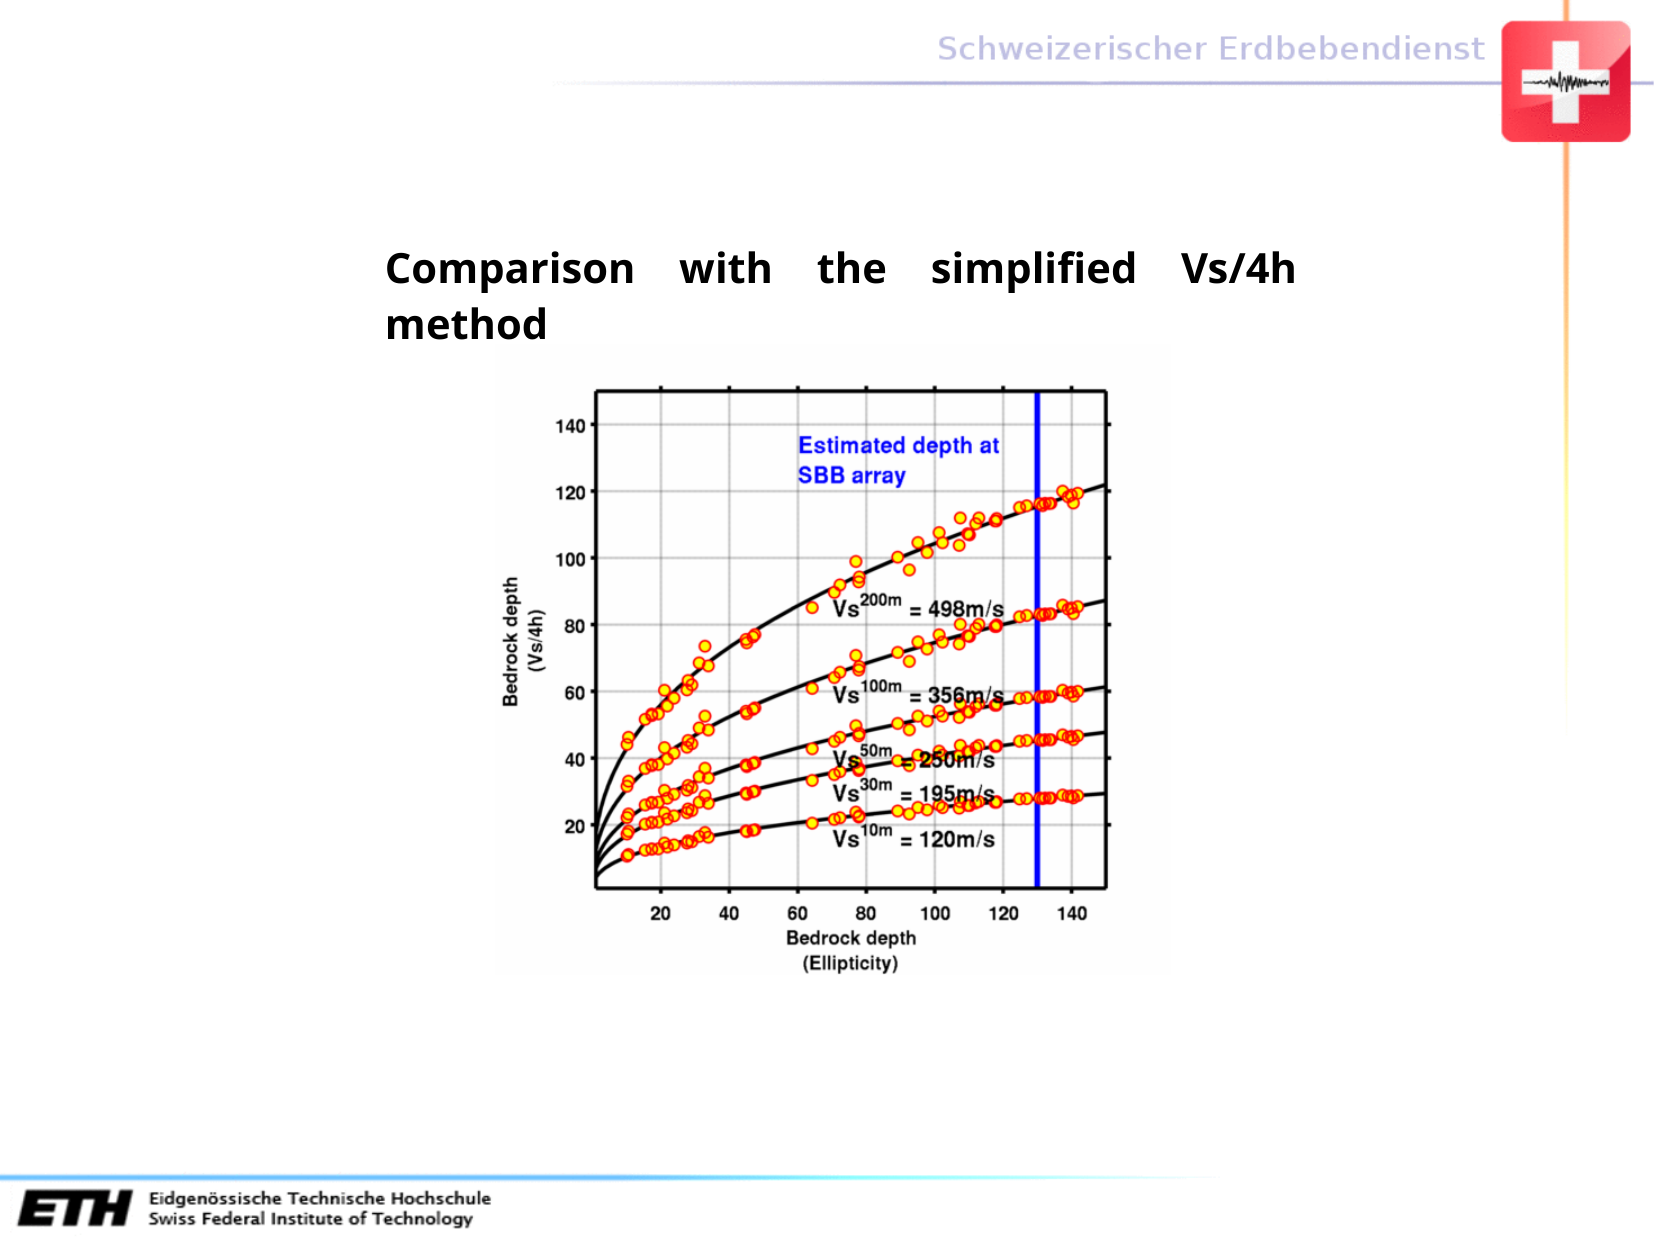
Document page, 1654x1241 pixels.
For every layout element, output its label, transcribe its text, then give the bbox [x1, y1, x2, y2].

text_box Comparison with the simplified Vs/4h method [370, 230, 1313, 301]
picture [0, 0, 1654, 1241]
